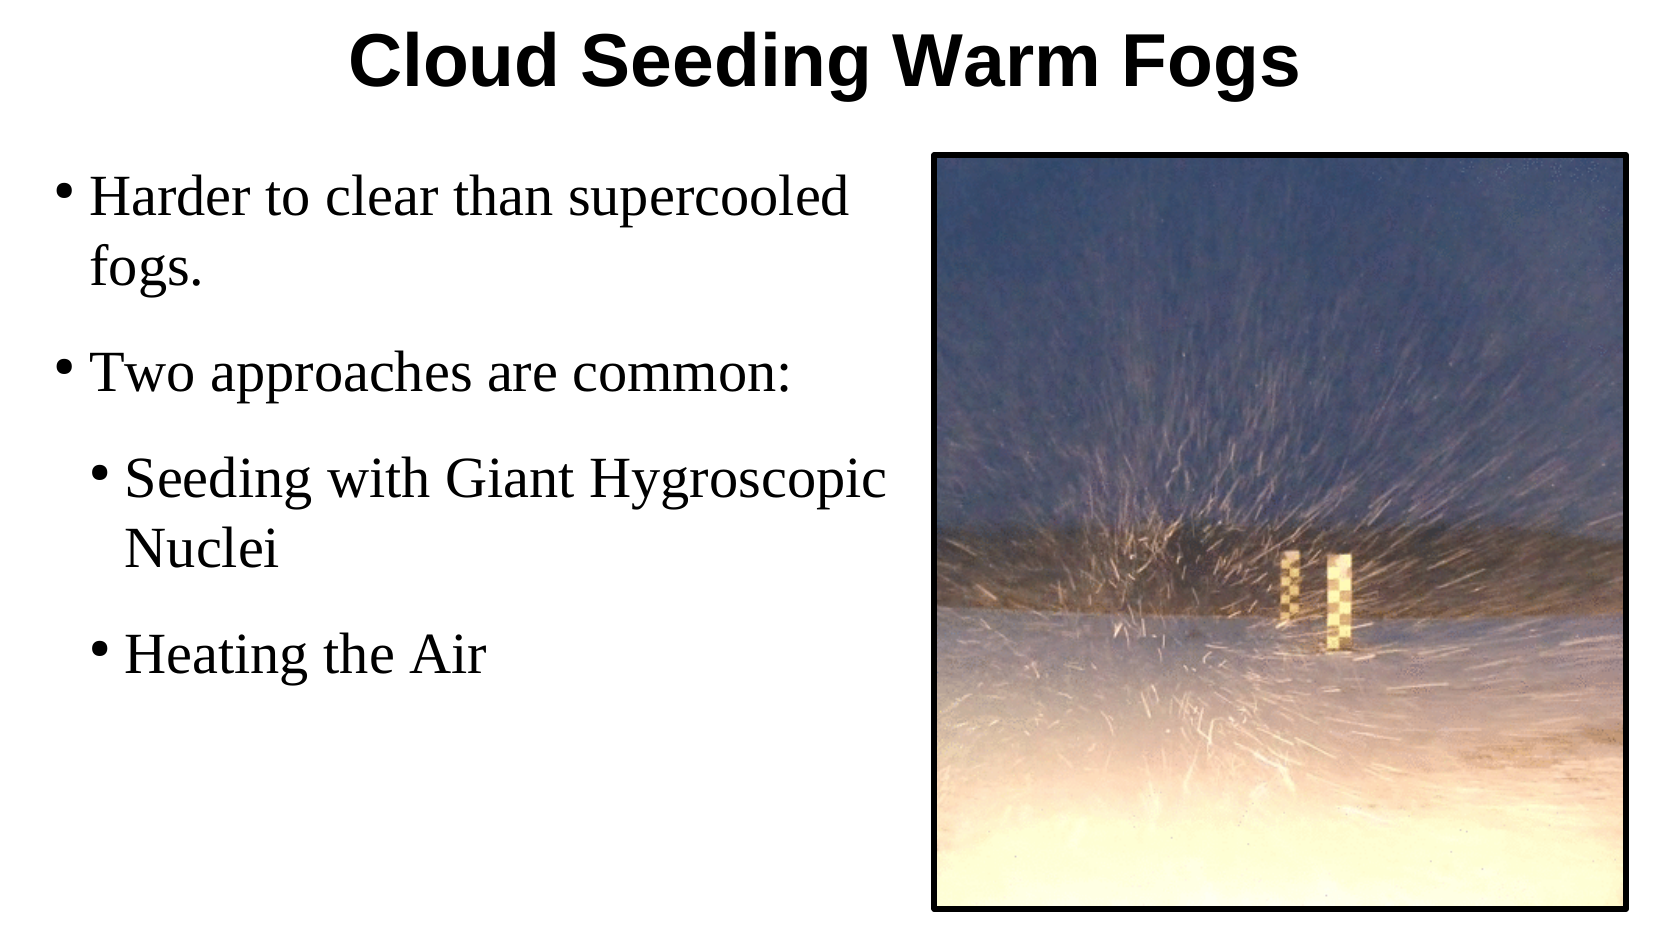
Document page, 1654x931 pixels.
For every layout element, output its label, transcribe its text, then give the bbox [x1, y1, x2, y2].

title Cloud Seeding Warm Fogs [0, 5, 1654, 107]
picture [937, 157, 1624, 906]
text_box Harder to clear than supercooled fogs. Two approaches are common: Seeding with Giant Hygroscopic Nuclei Heating the Air [4, 149, 938, 693]
